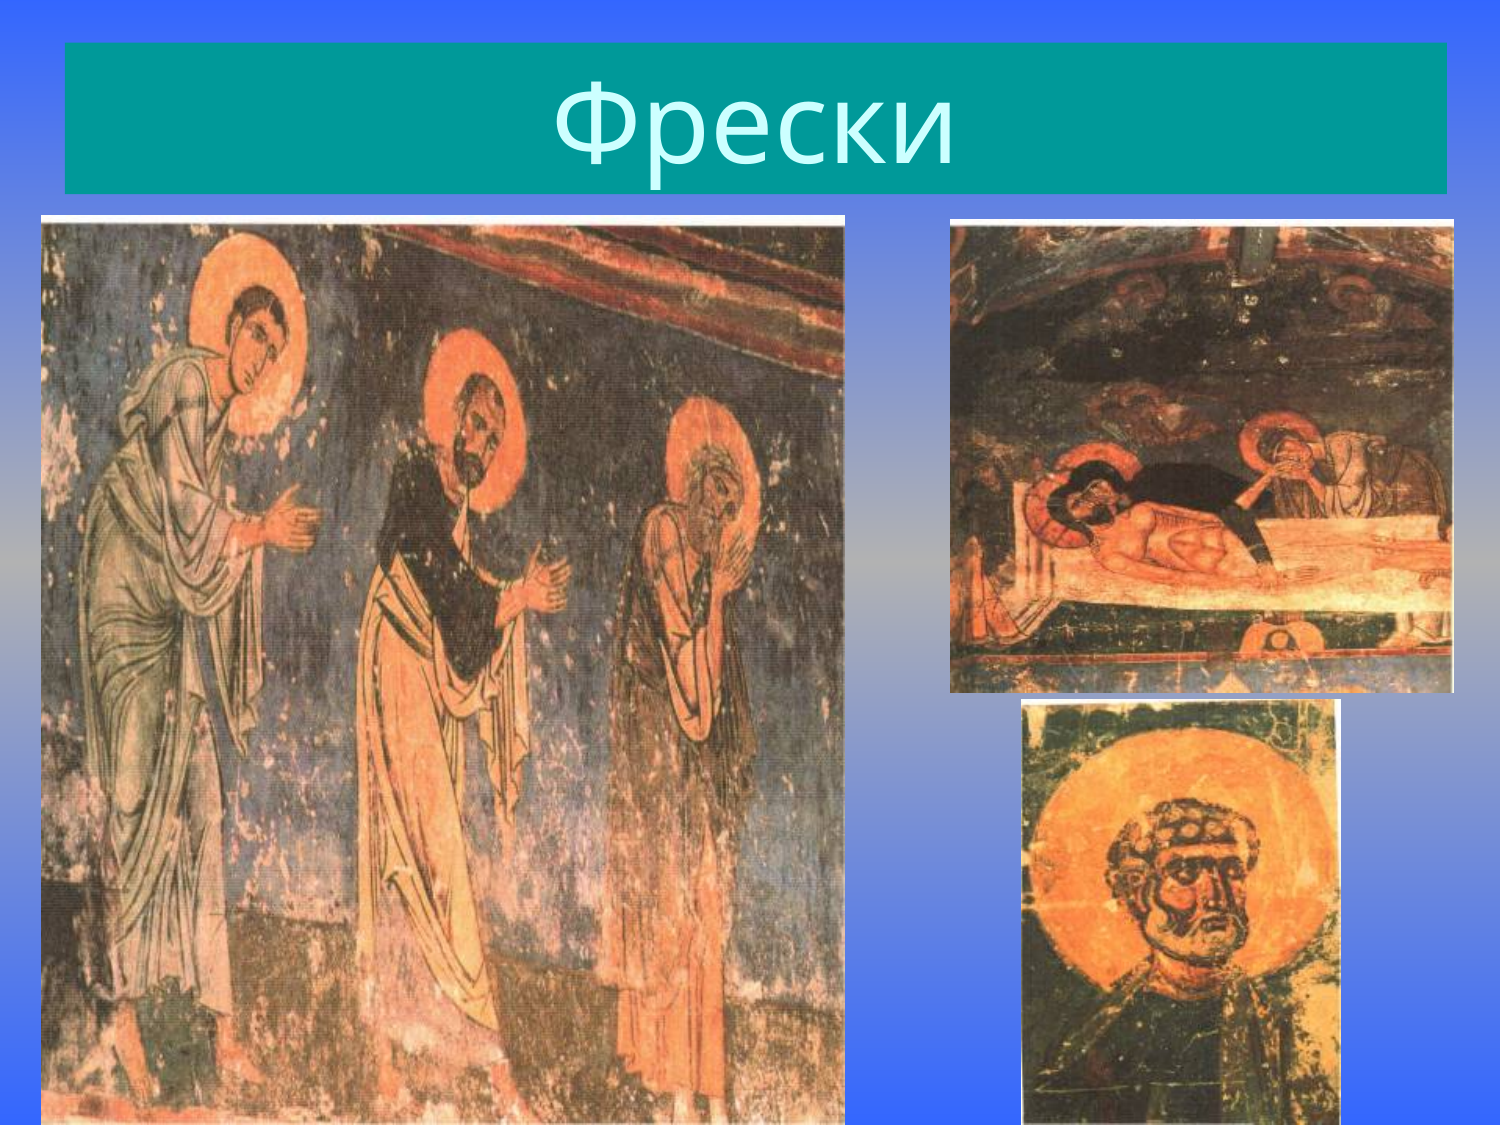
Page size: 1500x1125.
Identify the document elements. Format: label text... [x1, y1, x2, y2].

text_box [950, 220, 1454, 693]
text_box [1021, 699, 1341, 1125]
title Фрески [64, 42, 1447, 195]
text_box [41, 215, 845, 1125]
